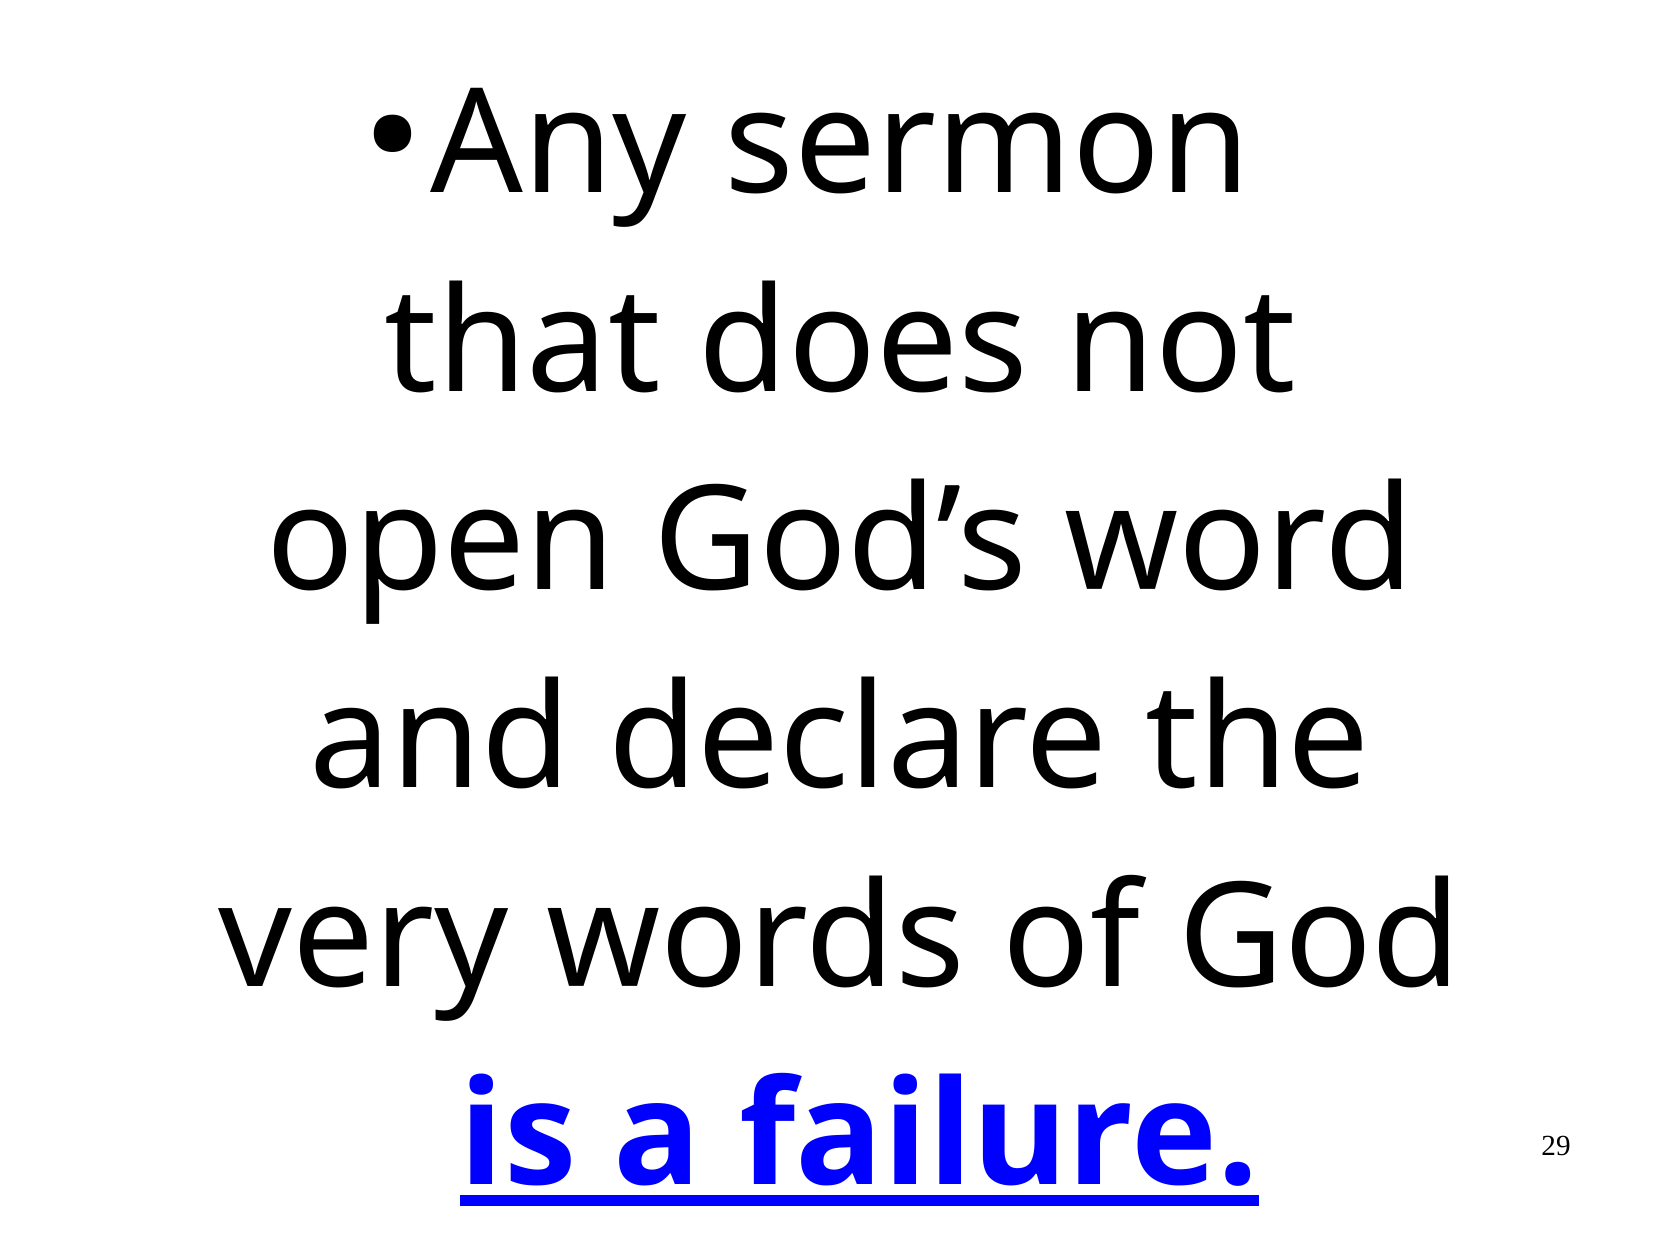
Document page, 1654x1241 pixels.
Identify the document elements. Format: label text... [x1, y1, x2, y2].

list Any sermon that does not open God’s word and declare the very words of God is a failure. [37, 37, 1613, 1238]
